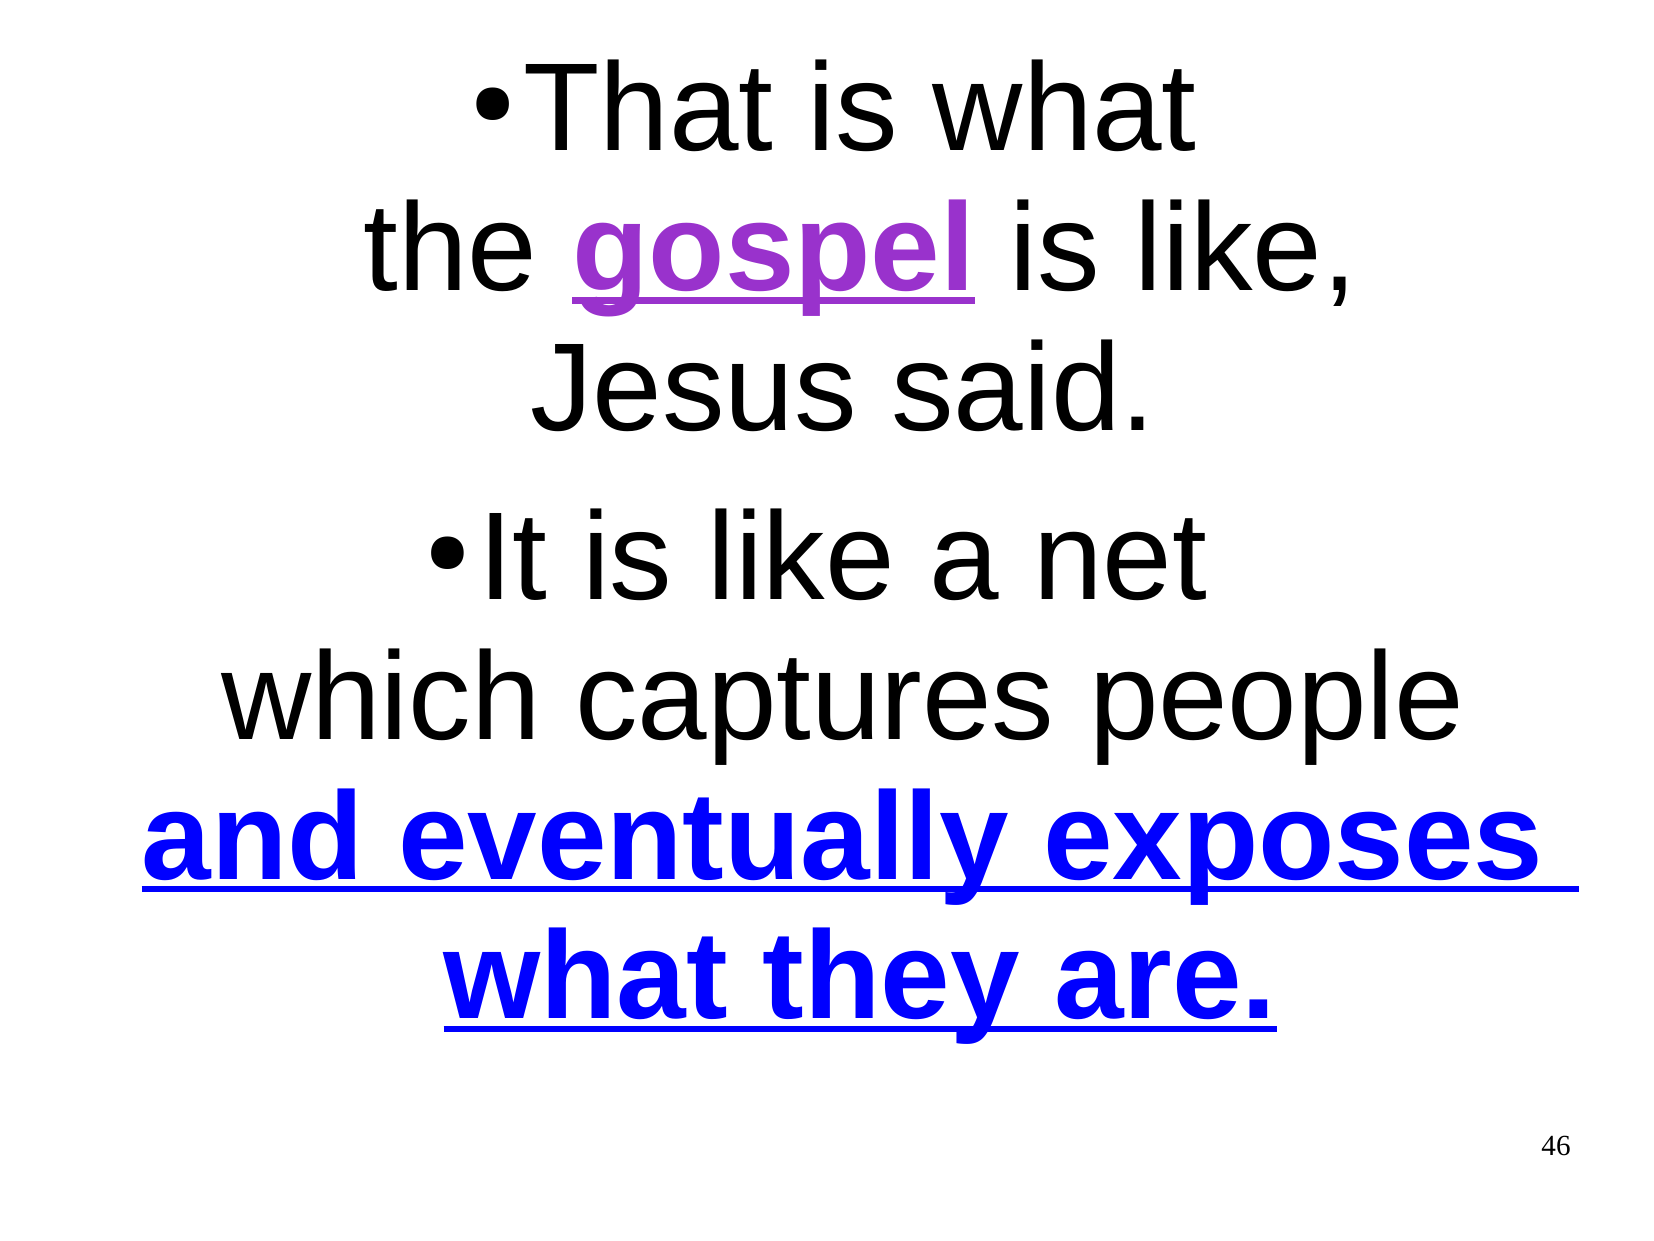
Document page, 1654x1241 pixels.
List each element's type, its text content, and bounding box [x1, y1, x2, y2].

list That is what the gospel is like, Jesus said. It is like a net which captures people and eventually exposes what they are. [37, 37, 1613, 1238]
